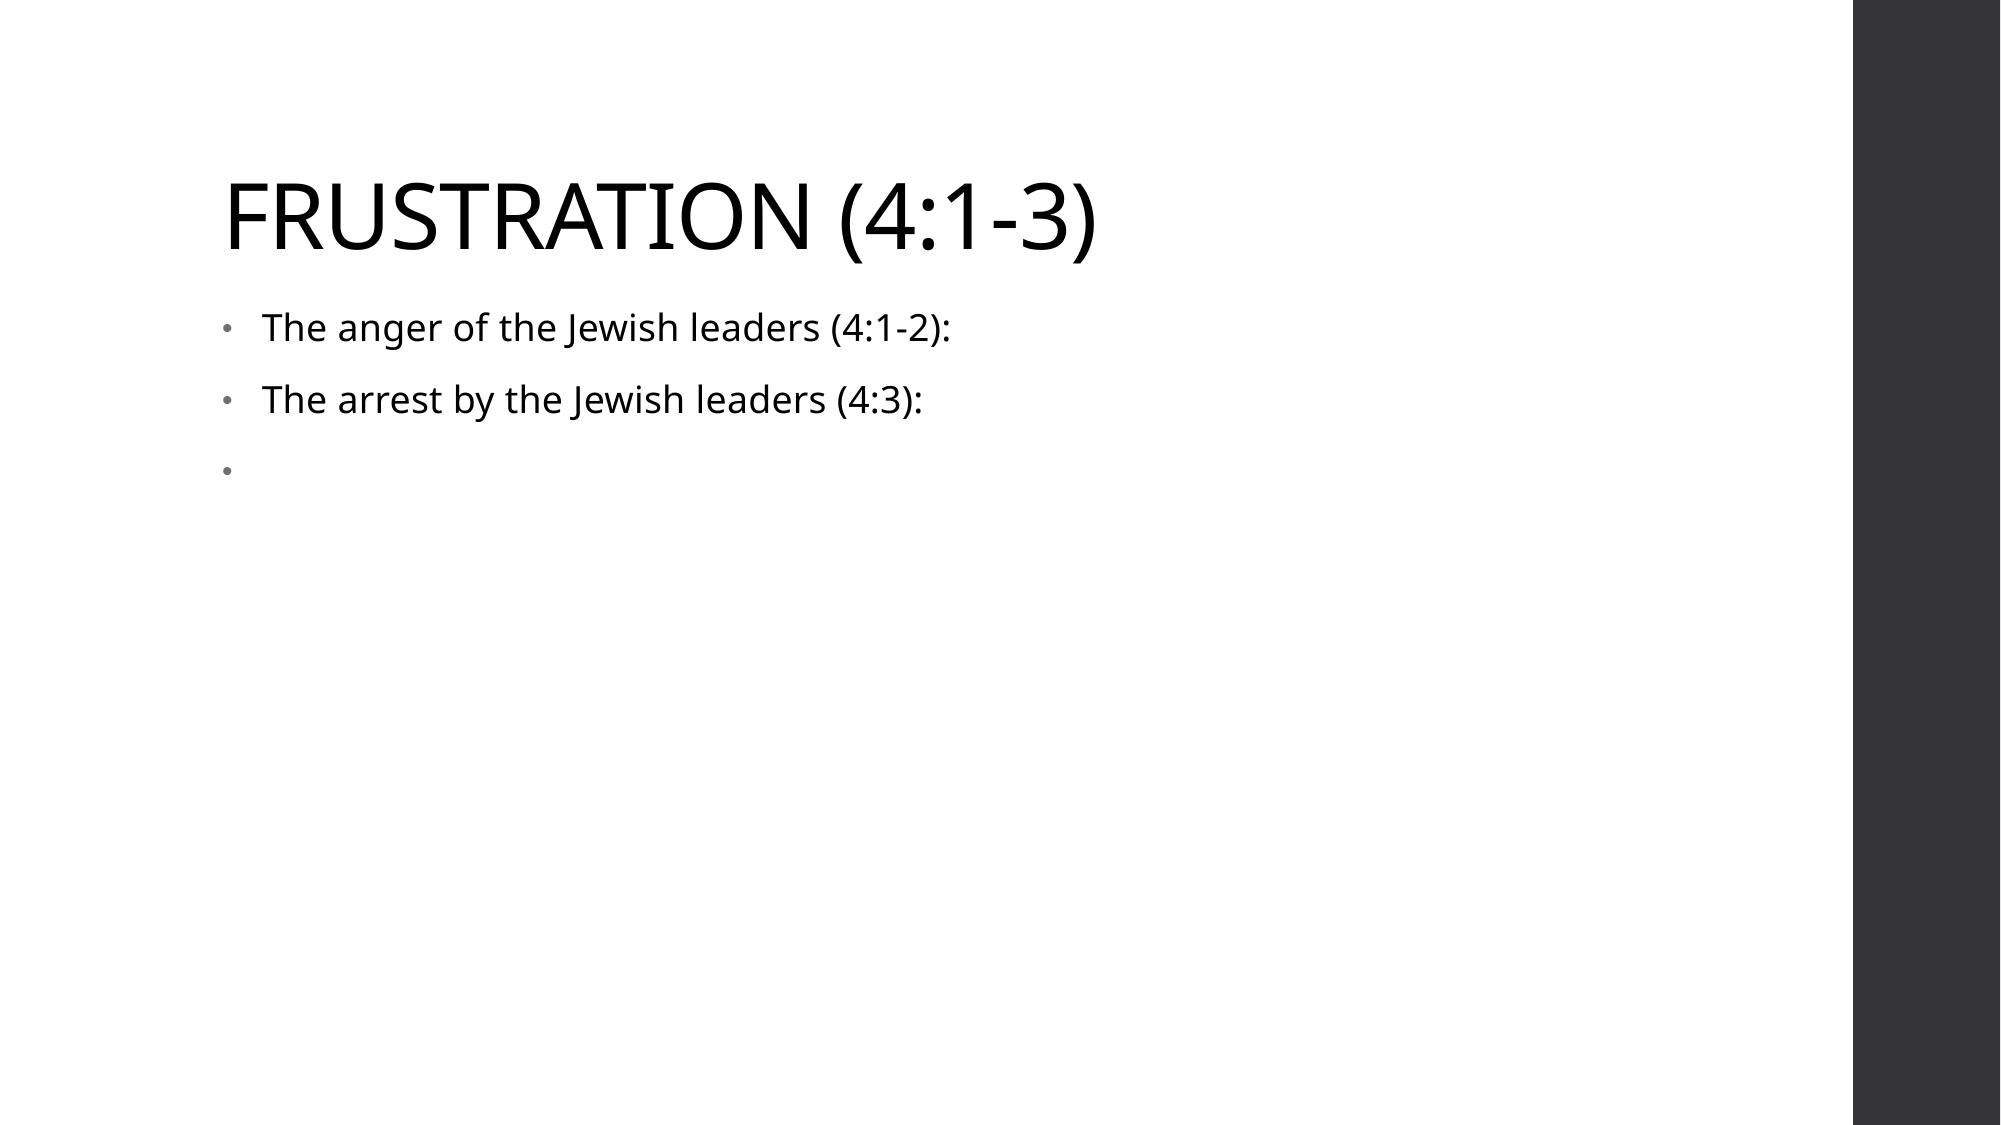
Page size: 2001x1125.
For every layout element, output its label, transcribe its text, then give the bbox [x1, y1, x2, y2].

title FRUSTRATION (4:1-3) [206, 60, 1797, 278]
list The anger of the Jewish leaders (4:1-2): The arrest by the Jewish leaders (4:3): [206, 299, 1617, 1014]
